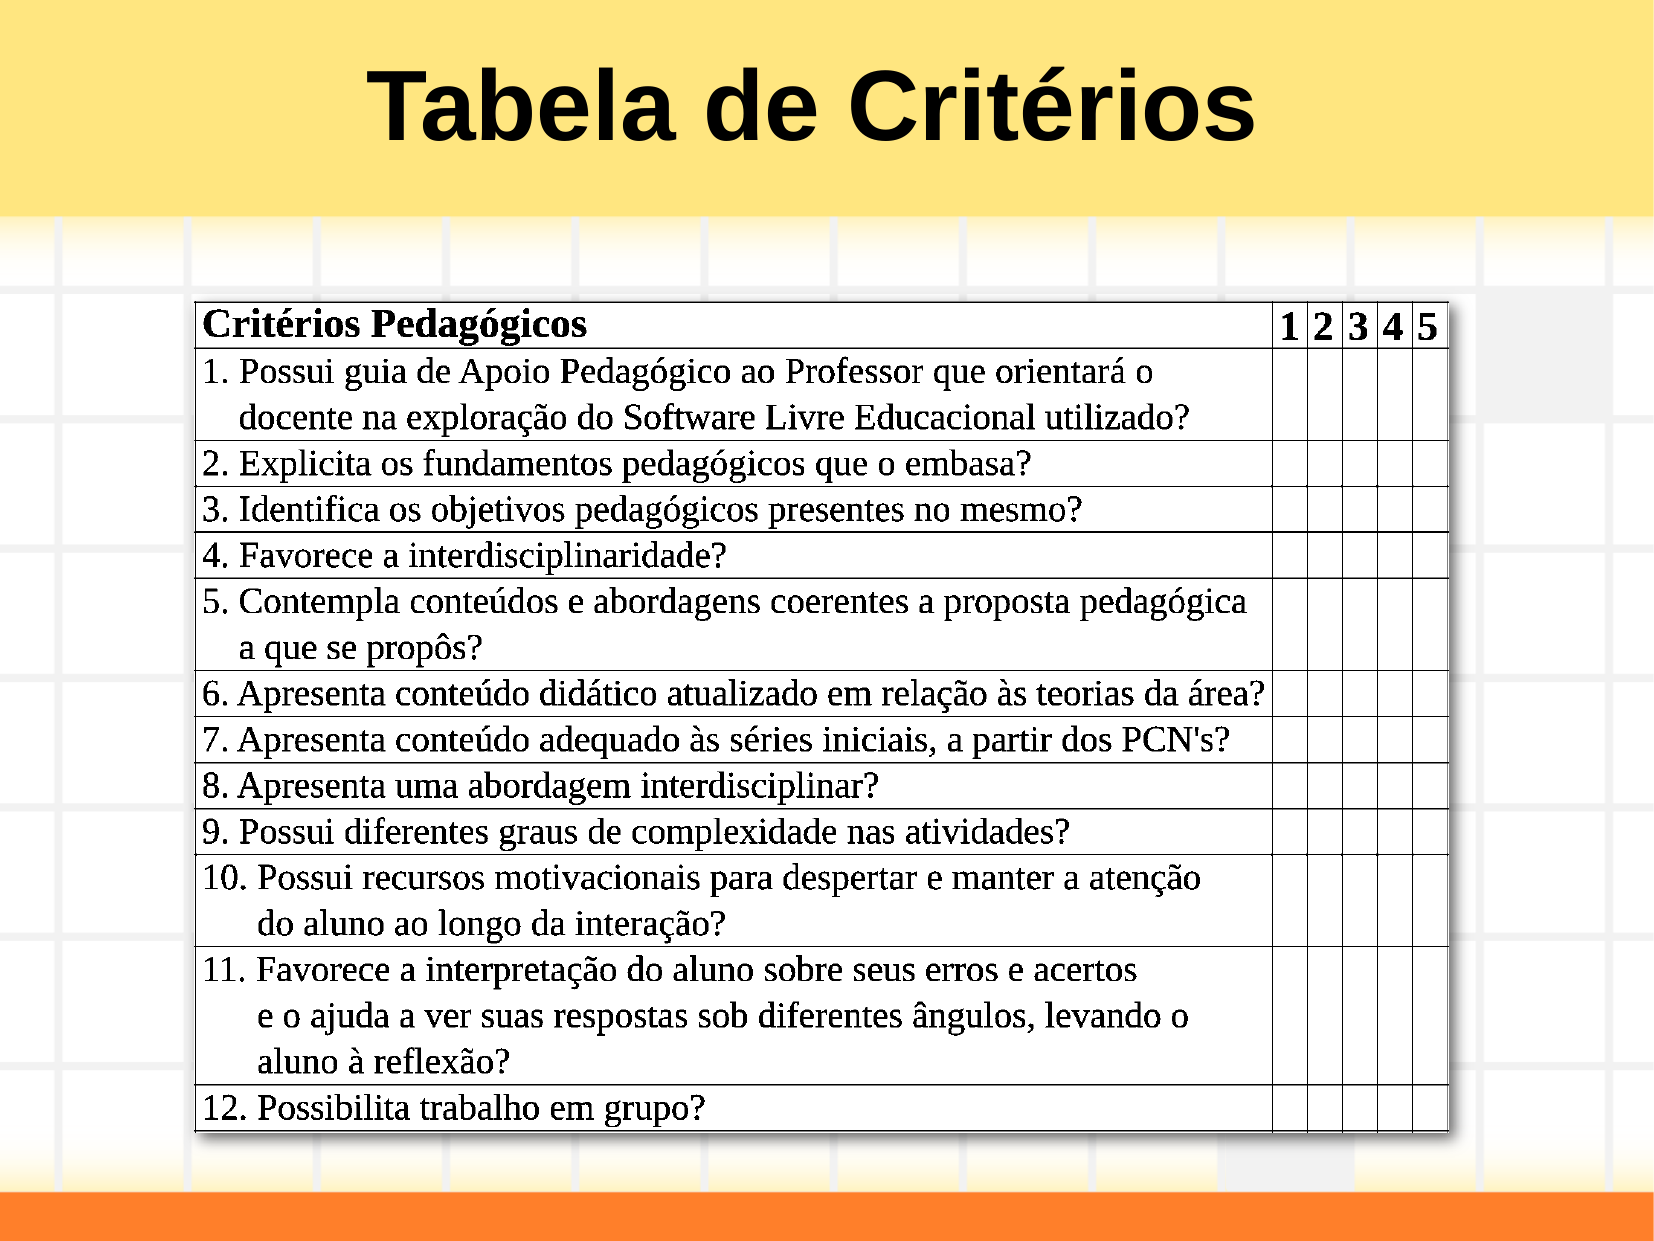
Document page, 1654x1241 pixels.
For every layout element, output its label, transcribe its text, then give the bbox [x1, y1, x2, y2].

title Tabela de Critérios [82, 49, 1571, 257]
picture [0, 0, 1654, 1241]
